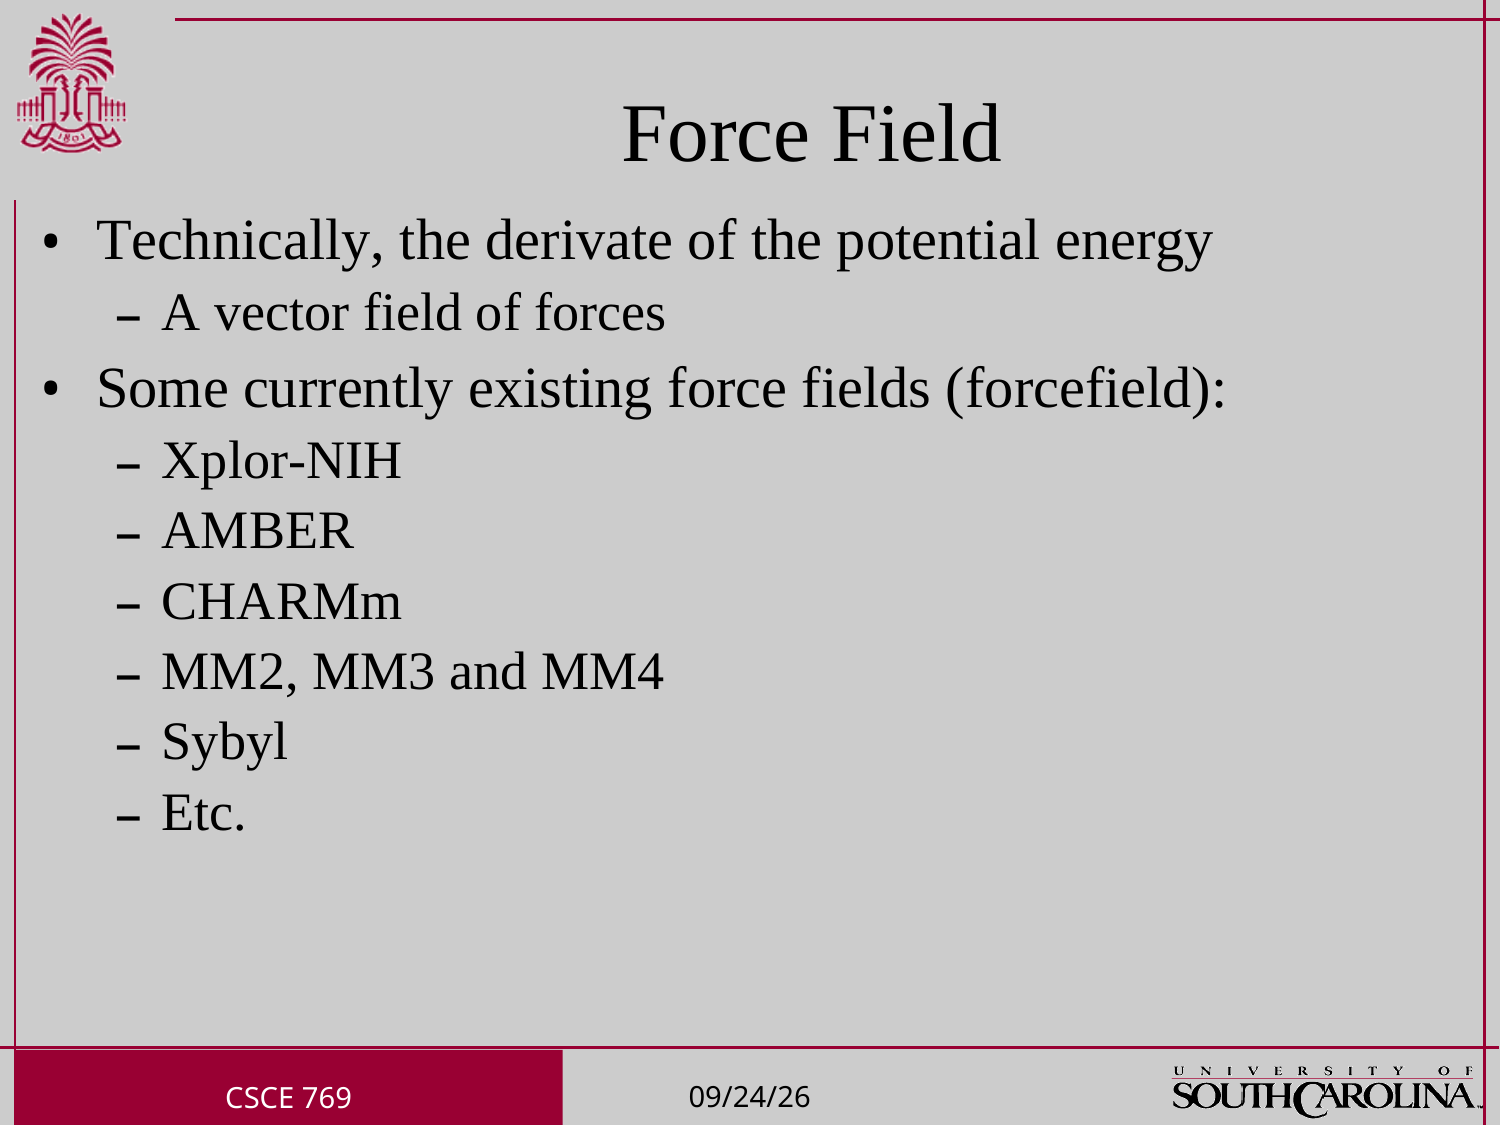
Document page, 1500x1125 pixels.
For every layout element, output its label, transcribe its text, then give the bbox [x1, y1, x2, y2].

picture [12, 12, 131, 155]
picture [1162, 1049, 1483, 1125]
list Technically, the derivate of the potential energy A vector field of forces Some currently existing force fields (forcefield): Xplor-NIH AMBER CHARMm MM2, MM3 and MM4 Sybyl Etc. [24, 200, 1476, 1028]
title Force Field [174, 9, 1450, 188]
